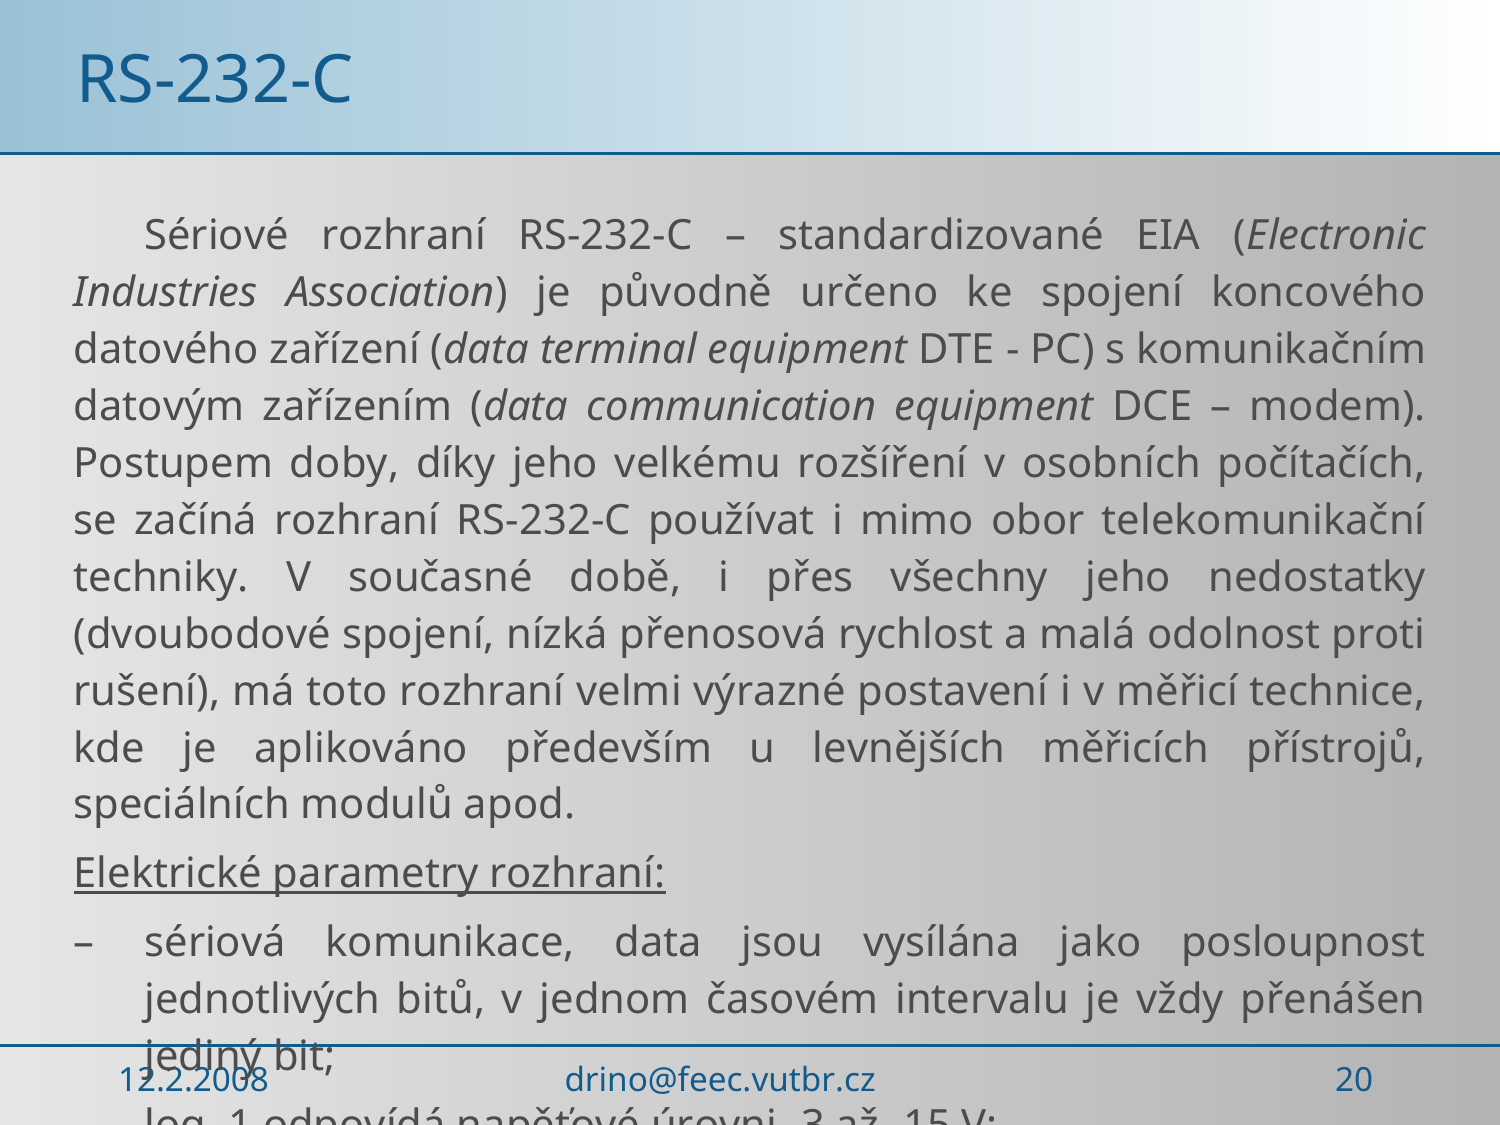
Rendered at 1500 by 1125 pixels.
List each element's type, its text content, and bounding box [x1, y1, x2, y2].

text_box Sériové rozhraní RS-232-C – standardizované EIA (Electronic Industries Association) je původně určeno ke spojení koncového datového zařízení (data terminal equipment DTE - PC) s komunikačním datovým zařízením (data communication equipment DCE – modem). Postupem doby, díky jeho velkému rozšíření v osobních počítačích, se začíná rozhraní RS-232-C používat i mimo obor telekomunikační techniky. V současné době, i přes všechny jeho nedostatky (dvoubodové spojení, nízká přenosová rychlost a malá odolnost proti rušení), má toto rozhraní velmi výrazné postavení i v měřicí technice, kde je aplikováno především u levnějších měřicích přístrojů, speciálních modulů apod. Elektrické parametry rozhraní: – sériová komunikace, data jsou vysílána jako posloupnost jednotlivých bitů, v jednom časovém intervalu je vždy přenášen jediný bit; – log. 1 odpovídá napěťové úrovni -3 až -15 V; – log. 0 odpovídá napěťové úrovni 3 až 15 V; [59, 196, 1442, 1125]
title RS-232-C [0, 0, 1500, 152]
